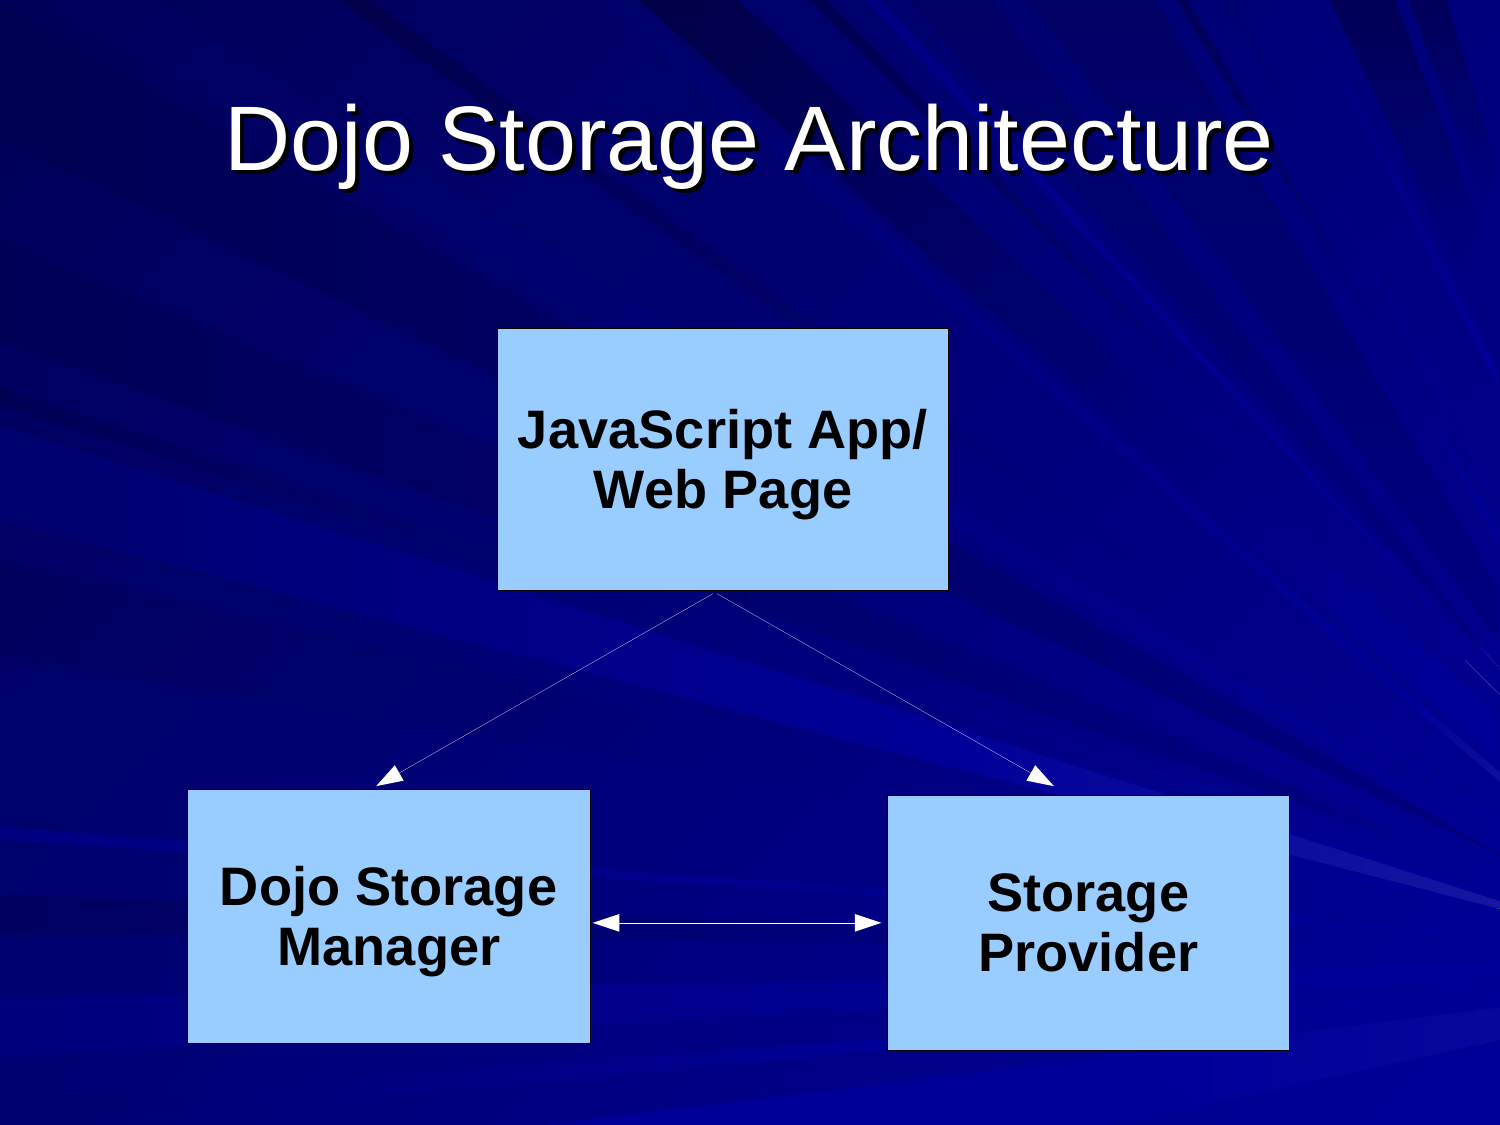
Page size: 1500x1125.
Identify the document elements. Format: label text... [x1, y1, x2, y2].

title Dojo Storage Architecture [75, 51, 1425, 226]
text_box Dojo Storage Manager [187, 789, 591, 1044]
text_box Storage Provider [887, 795, 1290, 1051]
text_box JavaScript App/ Web Page [497, 328, 949, 591]
